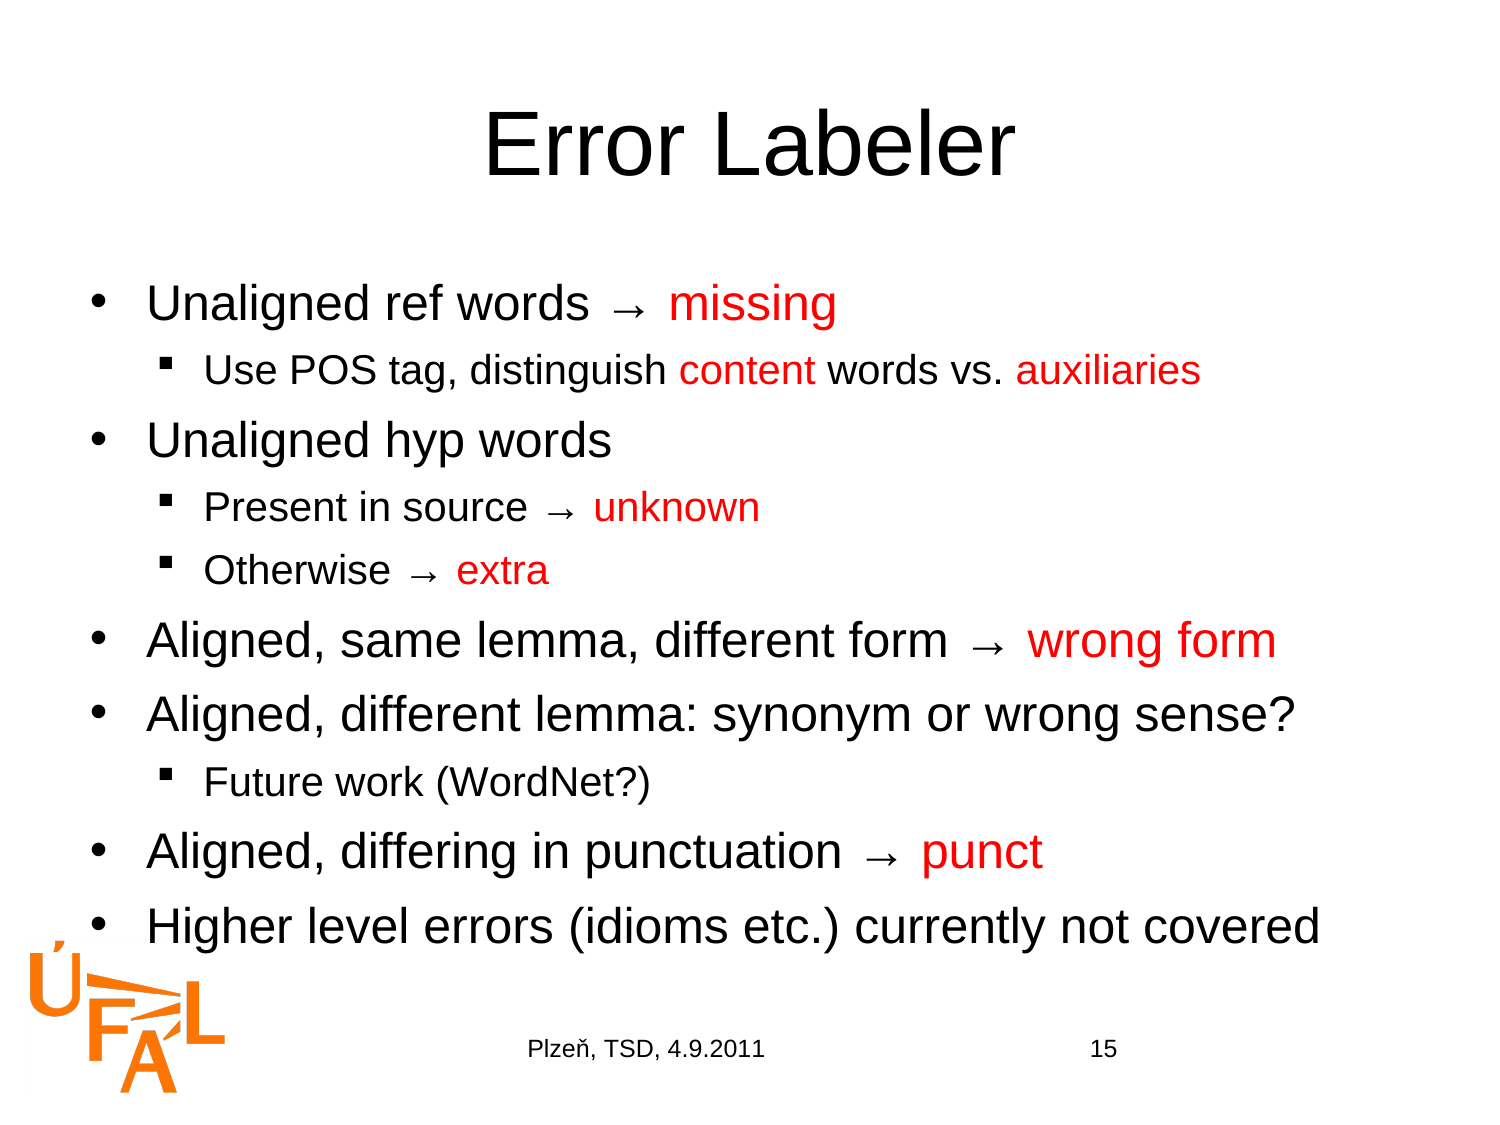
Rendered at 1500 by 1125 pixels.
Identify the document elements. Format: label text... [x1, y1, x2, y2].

title Error Labeler [75, 14, 1426, 262]
list Unaligned ref words → missing Use POS tag, distinguish content words vs. auxiliaries Unaligned hyp words Present in source → unknown Otherwise → extra Aligned, same lemma, different form → wrong form Aligned, different lemma: synonym or wrong sense? Future work (WordNet?) Aligned, differing in punctuation → punct Higher level errors (idioms etc.) currently not covered [75, 262, 1426, 988]
picture [29, 940, 225, 1093]
